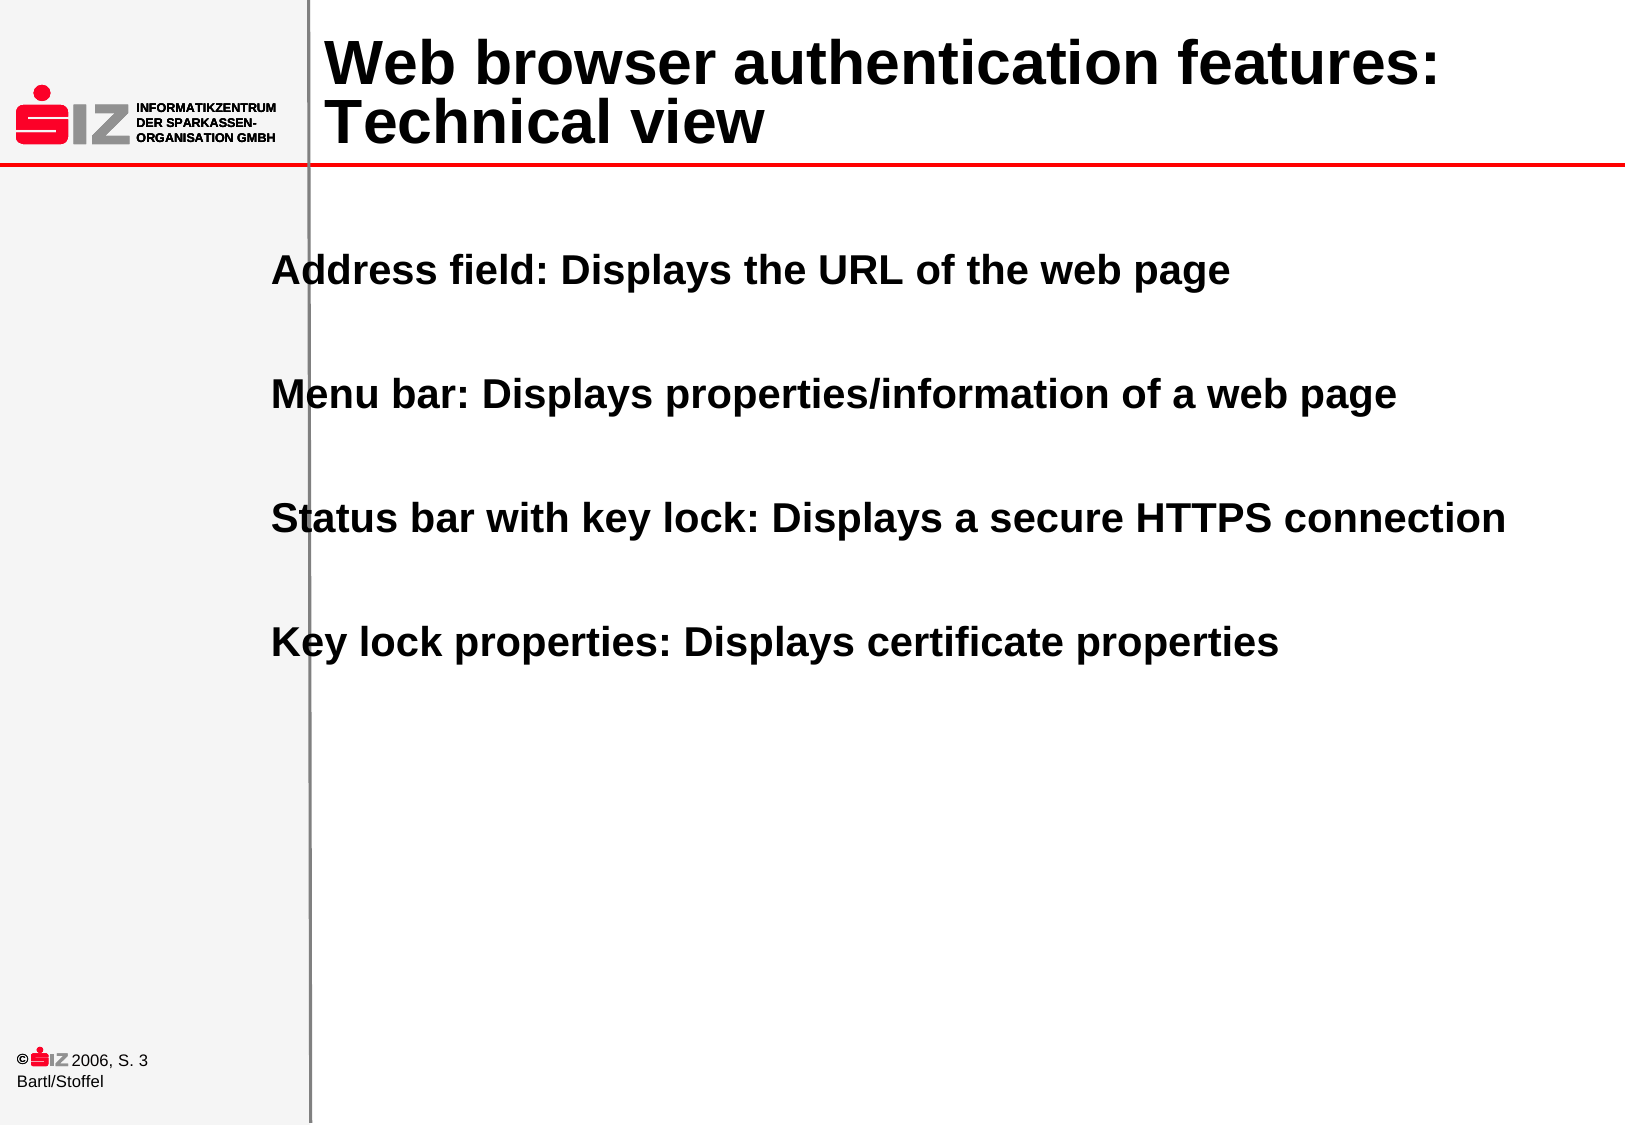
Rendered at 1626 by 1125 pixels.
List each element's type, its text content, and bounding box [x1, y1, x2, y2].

list Address field: Displays the URL of the web page Menu bar: Displays properties/information of a web page Status bar with key lock: Displays a secure HTTPS connection Key lock properties: Displays certificate properties [270, 190, 1559, 744]
title Web browser authentication features: Technical view [319, 27, 1558, 156]
